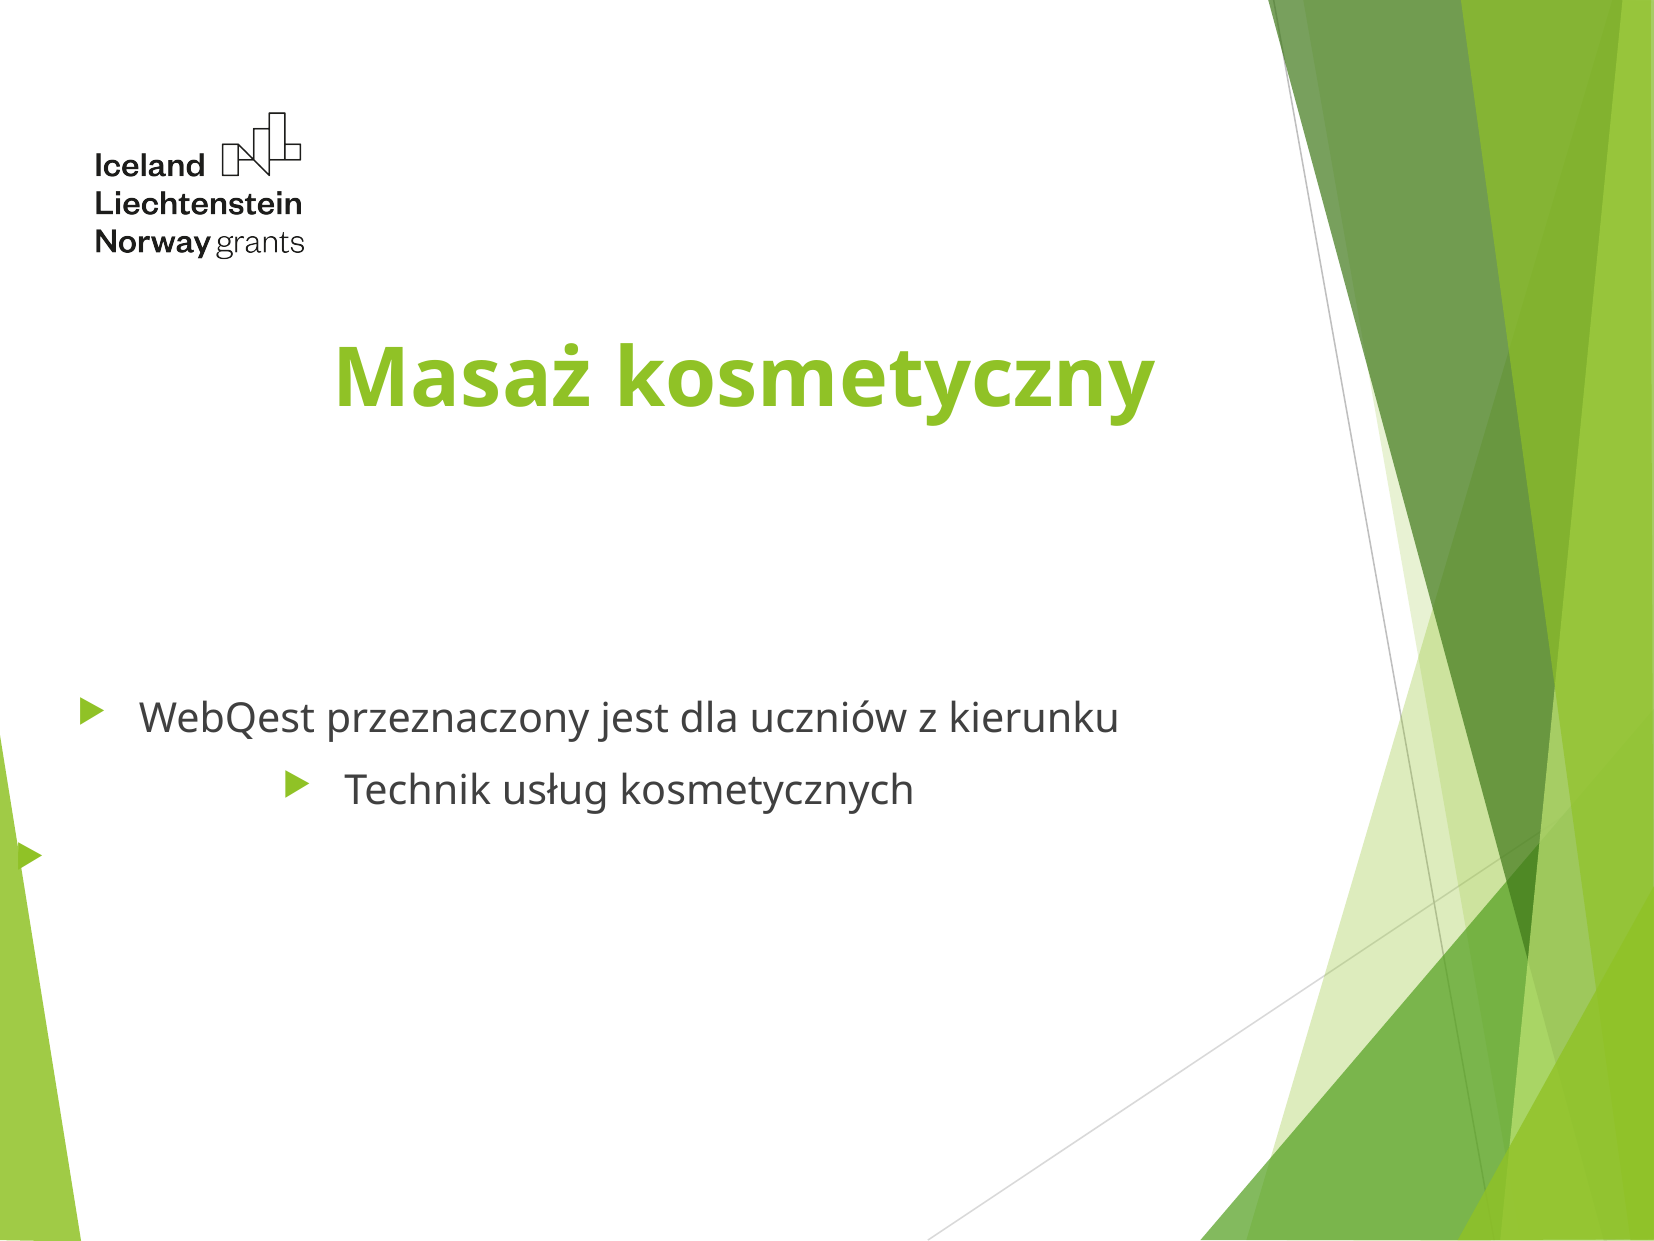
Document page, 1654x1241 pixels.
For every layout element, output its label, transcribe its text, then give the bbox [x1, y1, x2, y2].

title Masaż kosmetyczny [0, 316, 1489, 428]
picture [94, 112, 305, 260]
subtitle WebQest przeznaczony jest dla uczniów z kierunku Technik usług kosmetycznych [0, 597, 1489, 980]
